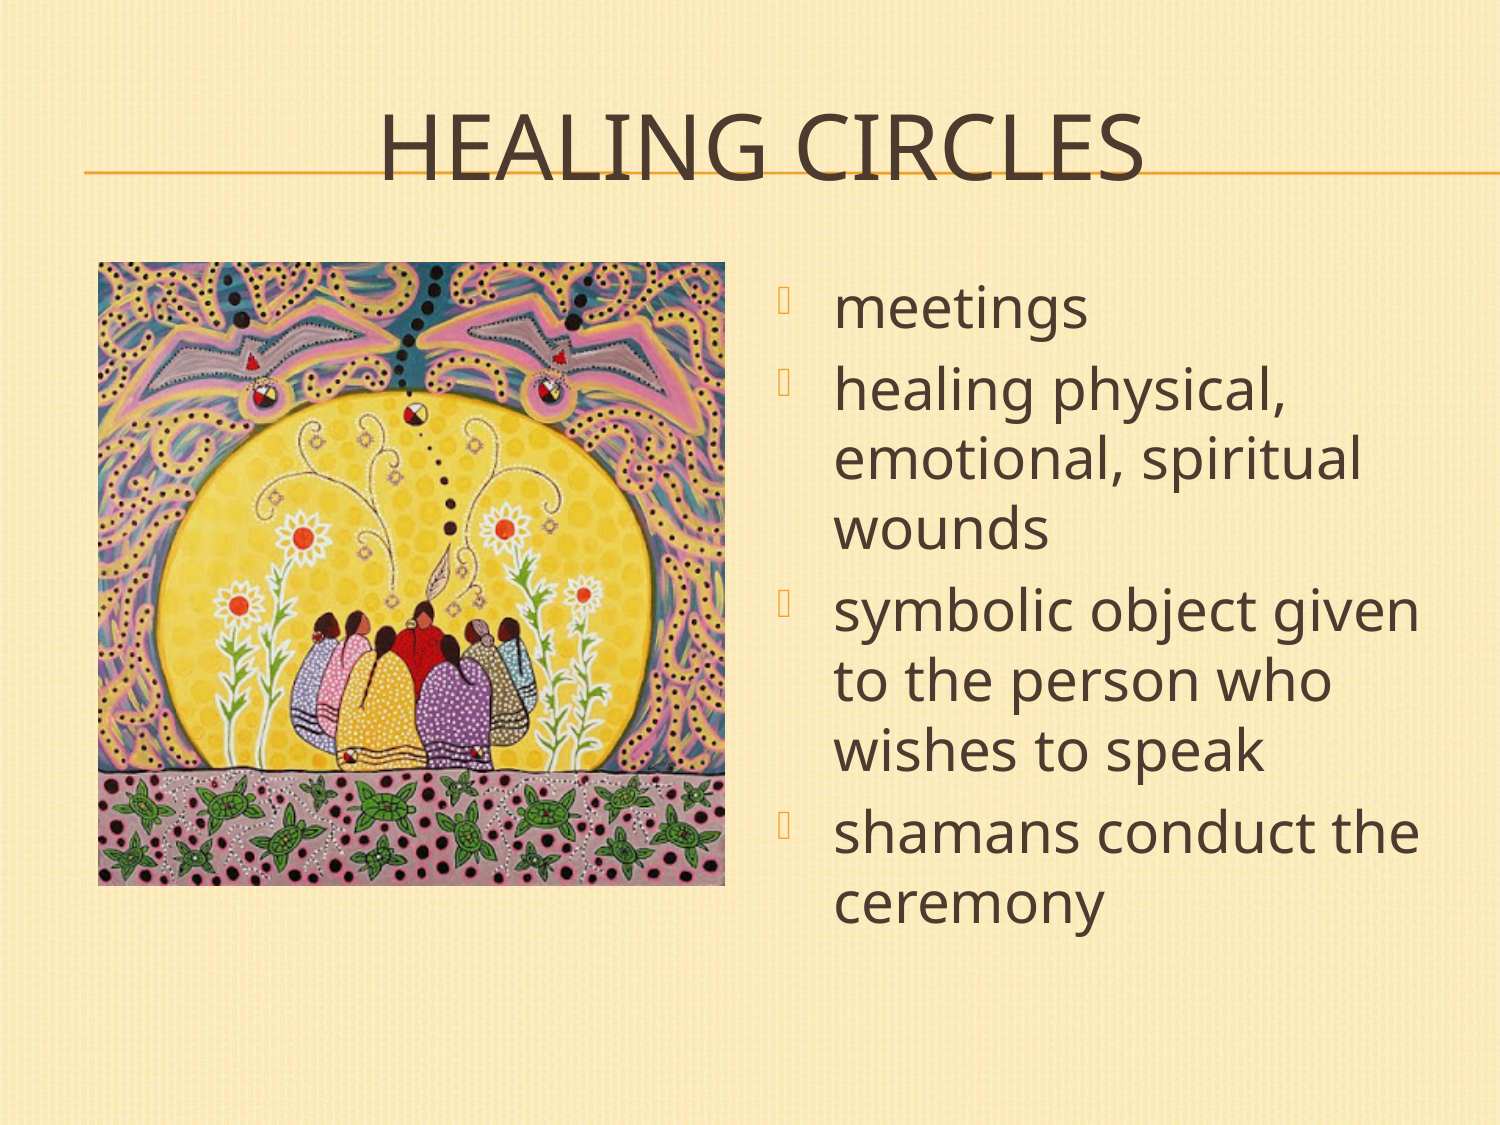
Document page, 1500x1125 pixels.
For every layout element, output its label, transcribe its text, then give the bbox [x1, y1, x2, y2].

list meetings healing physical, emotional, spiritual wounds symbolic object given to the person who wishes to speak shamans conduct the ceremony [761, 262, 1450, 863]
picture [0, 0, 1500, 1125]
title healing circles [49, 75, 1475, 213]
